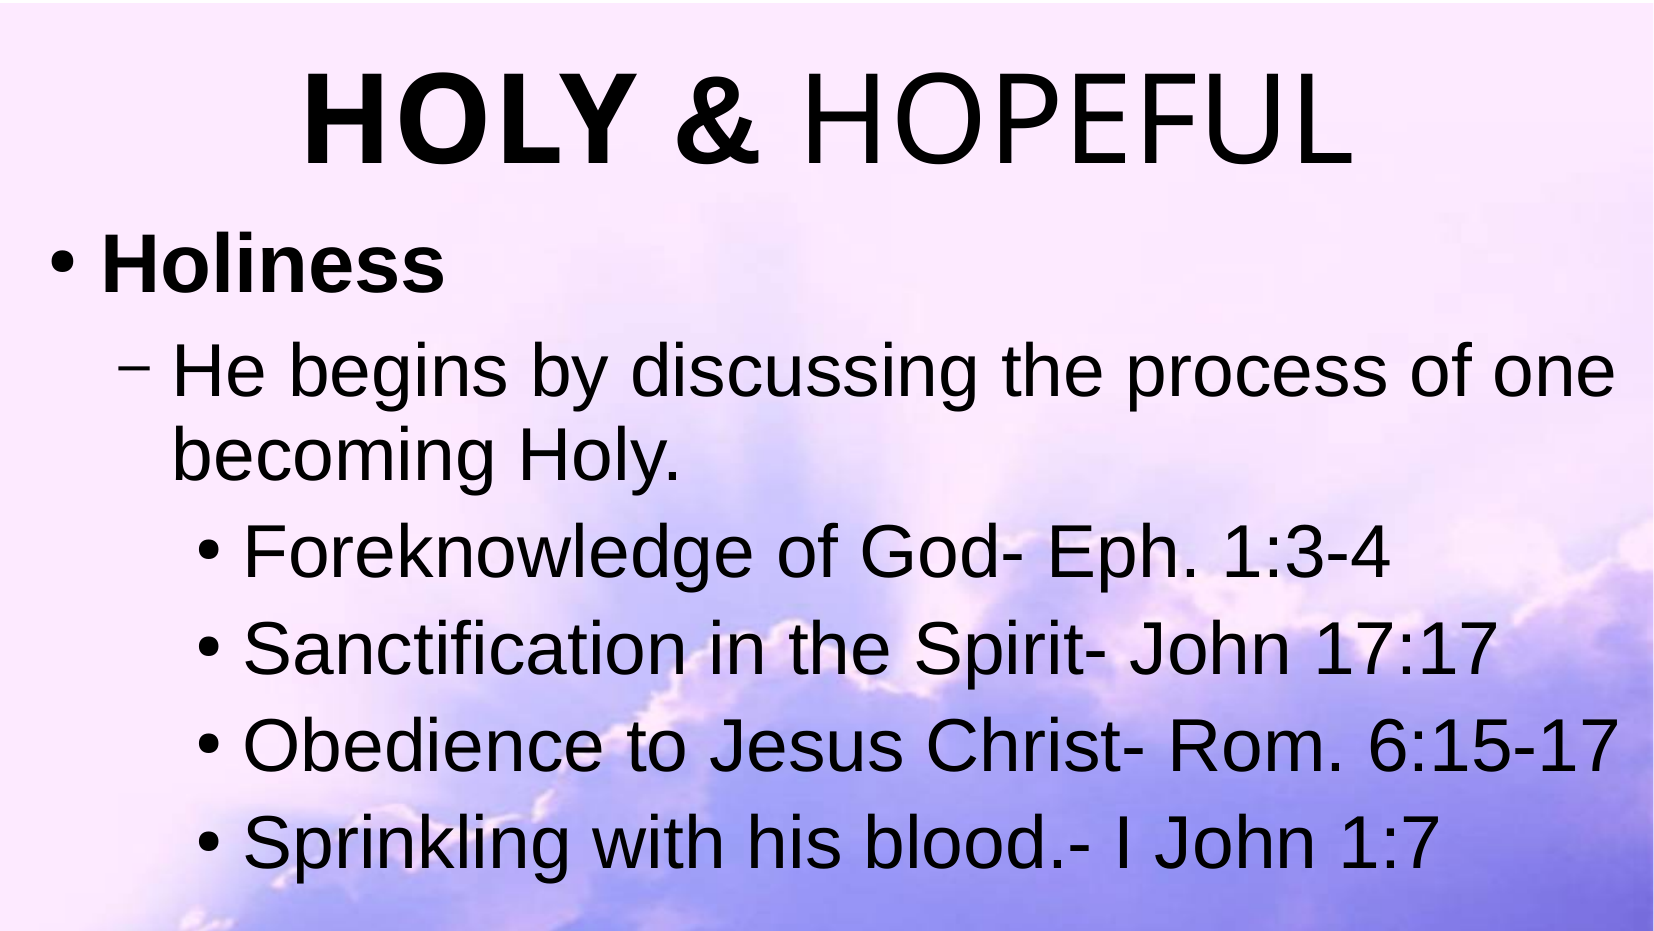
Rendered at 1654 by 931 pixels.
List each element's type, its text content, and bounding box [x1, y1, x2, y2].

title HOLY & HOPEFUL [82, 28, 1571, 201]
picture [0, 3, 1654, 931]
list Holiness He begins by discussing the process of one becoming Holy. Foreknowledge of God- Eph. 1:3-4 Sanctification in the Spirit- John 17:17 Obedience to Jesus Christ- Rom. 6:15-17 Sprinkling with his blood.- I John 1:7 [30, 217, 1636, 901]
